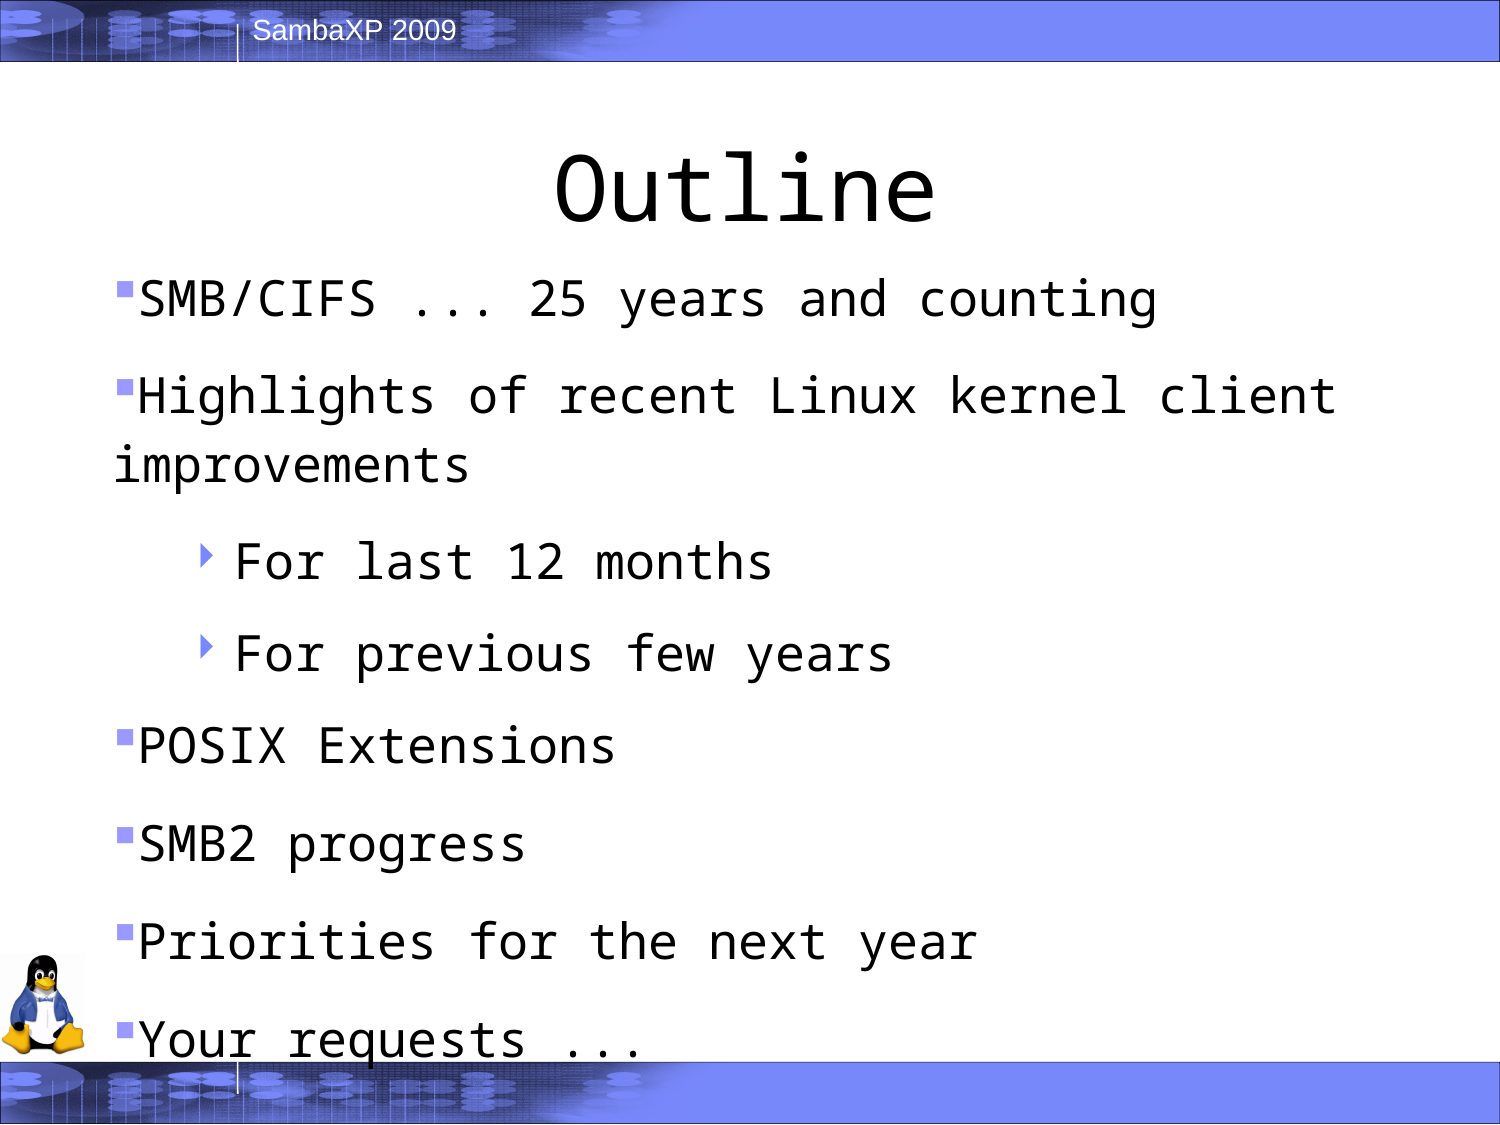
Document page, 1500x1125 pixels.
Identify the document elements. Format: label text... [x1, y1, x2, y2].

list SMB/CIFS ... 25 years and counting Highlights of recent Linux kernel client improvements For last 12 months For previous few years POSIX Extensions SMB2 progress Priorities for the next year Your requests ... [112, 262, 1463, 1001]
picture [1, 1063, 1499, 1123]
title Outline [69, 132, 1422, 239]
picture [1, 1, 1499, 61]
